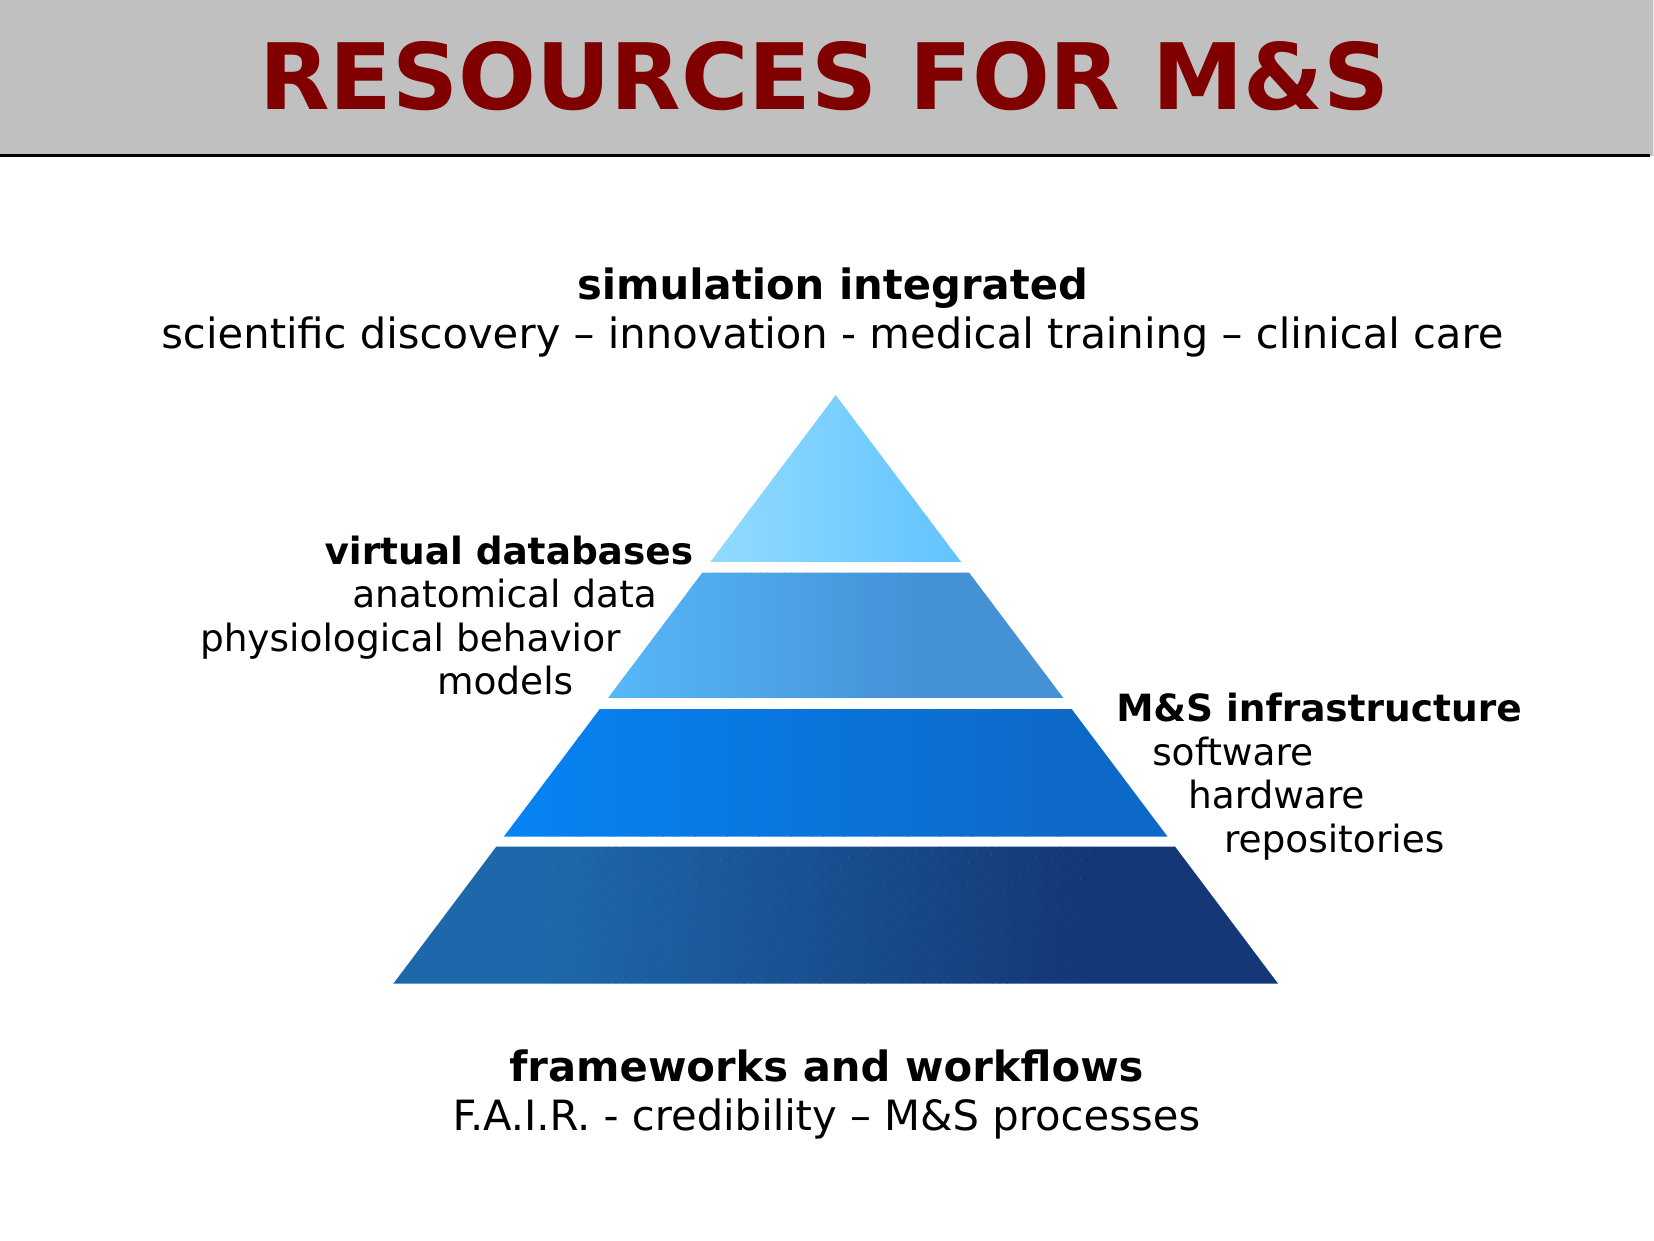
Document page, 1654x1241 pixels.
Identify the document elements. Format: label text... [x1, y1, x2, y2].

text_box simulation integrated scientific discovery – innovation - medical training – clinical care [146, 253, 1520, 366]
picture [368, 368, 1298, 1003]
text_box virtual databases anatomical data physiological behavior models [185, 521, 709, 711]
text_box [0, 0, 1654, 156]
text_box frameworks and workflows F.A.I.R. - credibility – M&S processes [437, 1035, 1216, 1148]
text_box M&S infrastructure software hardware repositories [1101, 679, 1538, 869]
text_box RESOURCES FOR M&S [0, 24, 1651, 132]
